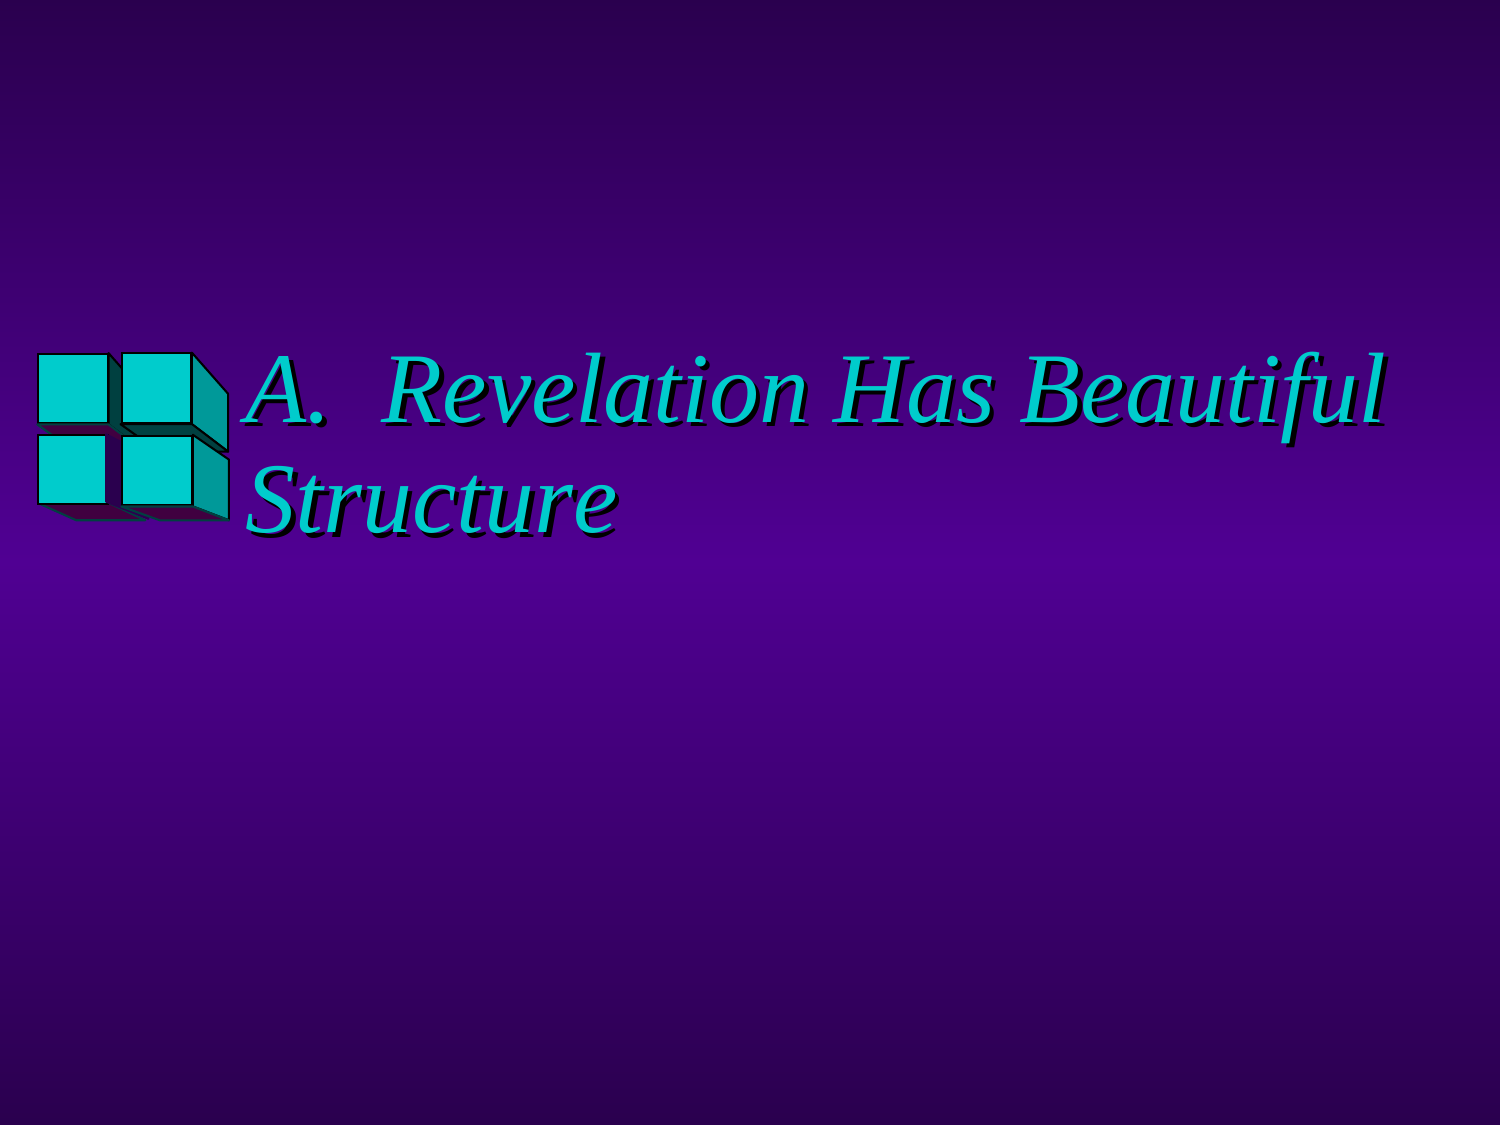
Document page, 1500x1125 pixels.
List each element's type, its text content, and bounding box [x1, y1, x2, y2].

title A. Revelation Has Beautiful Structure [230, 325, 1494, 563]
